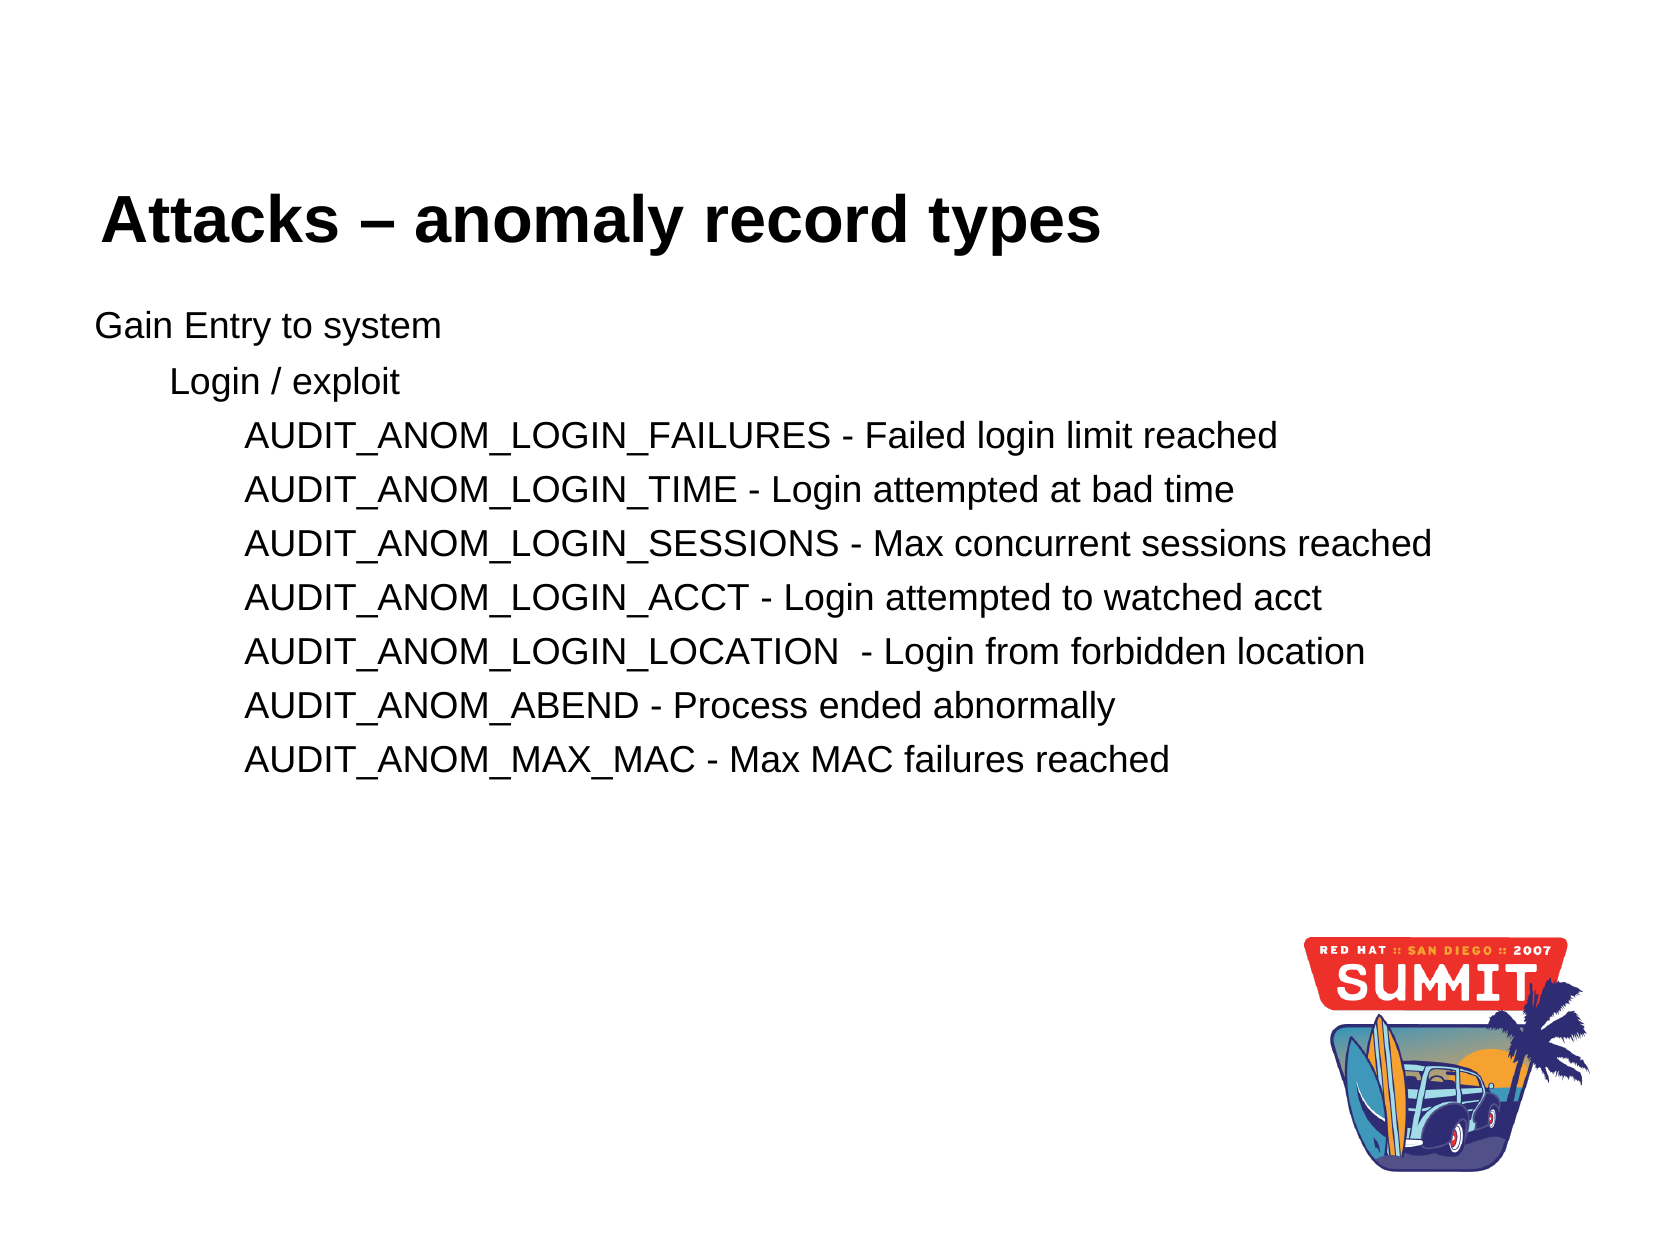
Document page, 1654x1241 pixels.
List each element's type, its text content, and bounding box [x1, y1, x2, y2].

list Gain Entry to system Login / exploit AUDIT_ANOM_LOGIN_FAILURES - Failed login limit reached AUDIT_ANOM_LOGIN_TIME - Login attempted at bad time AUDIT_ANOM_LOGIN_SESSIONS - Max concurrent sessions reached AUDIT_ANOM_LOGIN_ACCT - Login attempted to watched acct AUDIT_ANOM_LOGIN_LOCATION - Login from forbidden location AUDIT_ANOM_ABEND - Process ended abnormally AUDIT_ANOM_MAX_MAC - Max MAC failures reached [94, 304, 1500, 1174]
picture [1500, 937, 1590, 1172]
title Attacks – anomaly record types [100, 164, 1506, 275]
